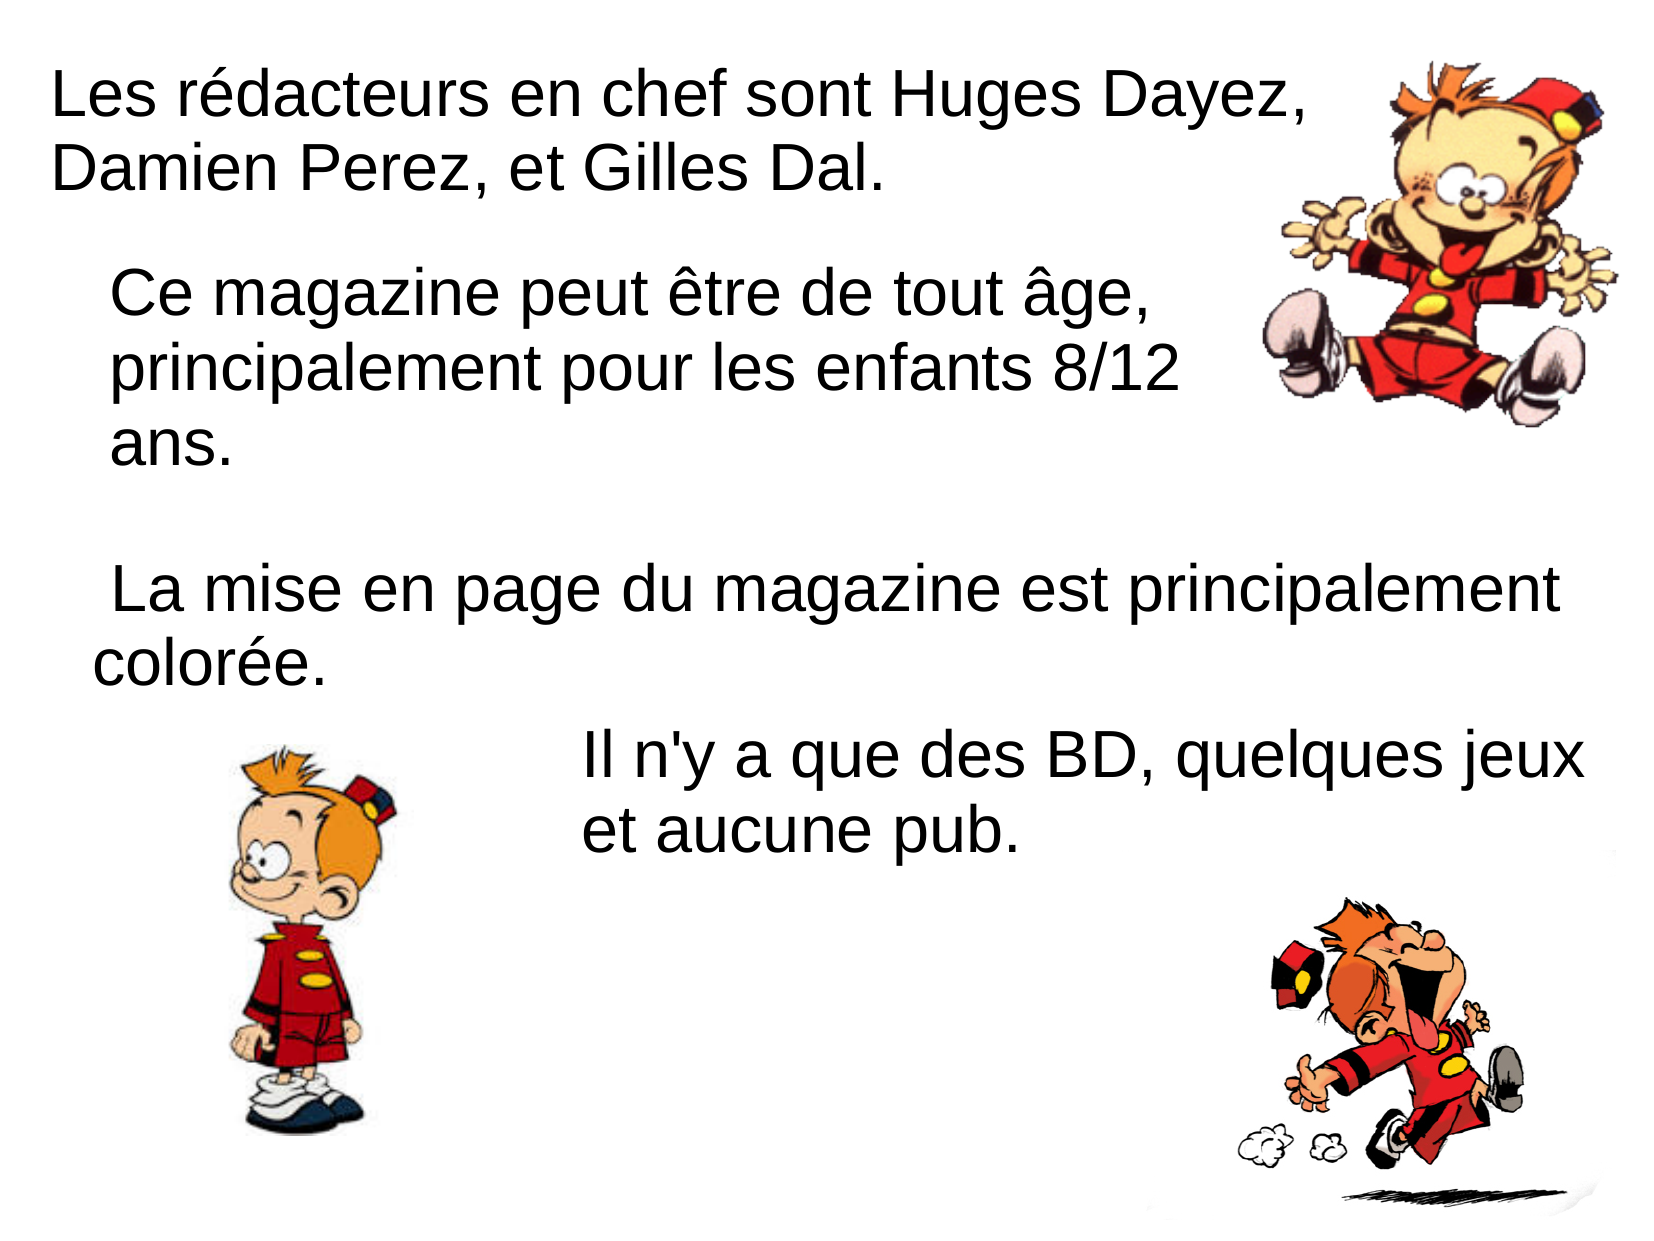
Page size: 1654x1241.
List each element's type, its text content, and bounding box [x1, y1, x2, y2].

text_box Les rédacteurs en chef sont Huges Dayez, Damien Perez, et Gilles Dal. [35, 48, 1240, 225]
picture [1122, 875, 1616, 1220]
text_box Ce magazine peut être de tout âge, principalement pour les enfants 8/12 ans. [94, 248, 1217, 488]
picture [1240, 32, 1632, 449]
picture [196, 744, 414, 1136]
text_box La mise en page du magazine est principalement colorée. [77, 543, 1583, 708]
text_box Il n'y a que des BD, quelques jeux et aucune pub. [566, 709, 1617, 875]
